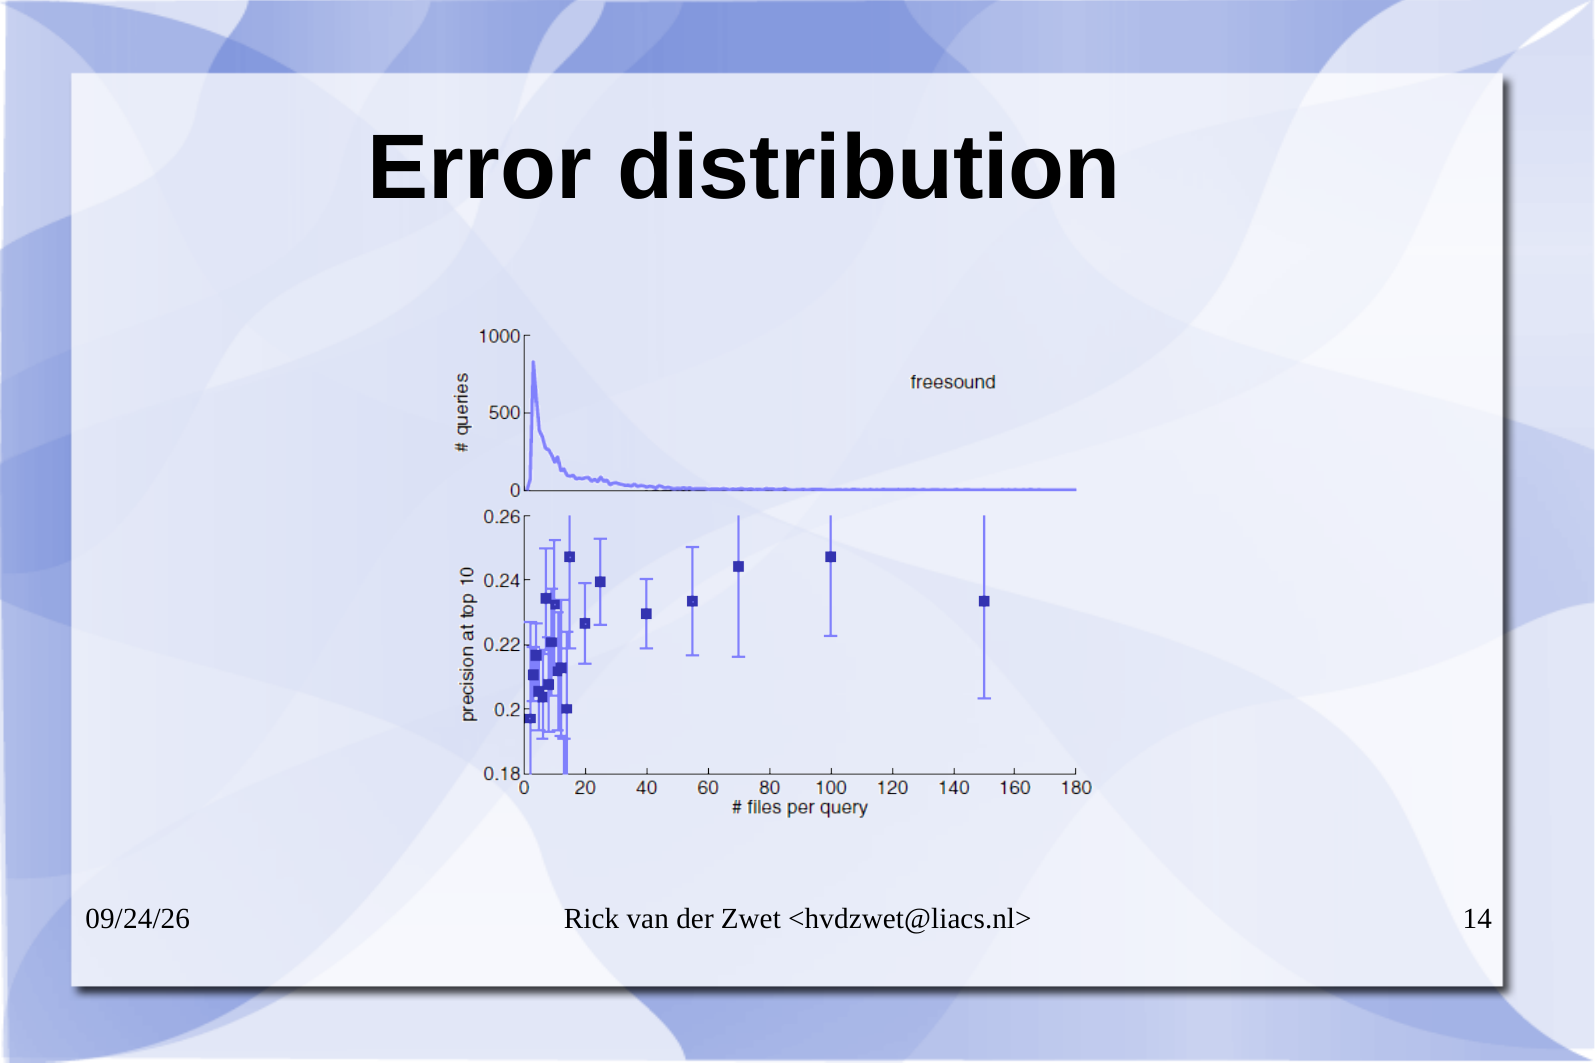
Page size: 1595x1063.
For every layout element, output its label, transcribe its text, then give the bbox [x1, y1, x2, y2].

title Error distribution [79, 85, 1481, 248]
picture [0, 0, 1595, 1063]
